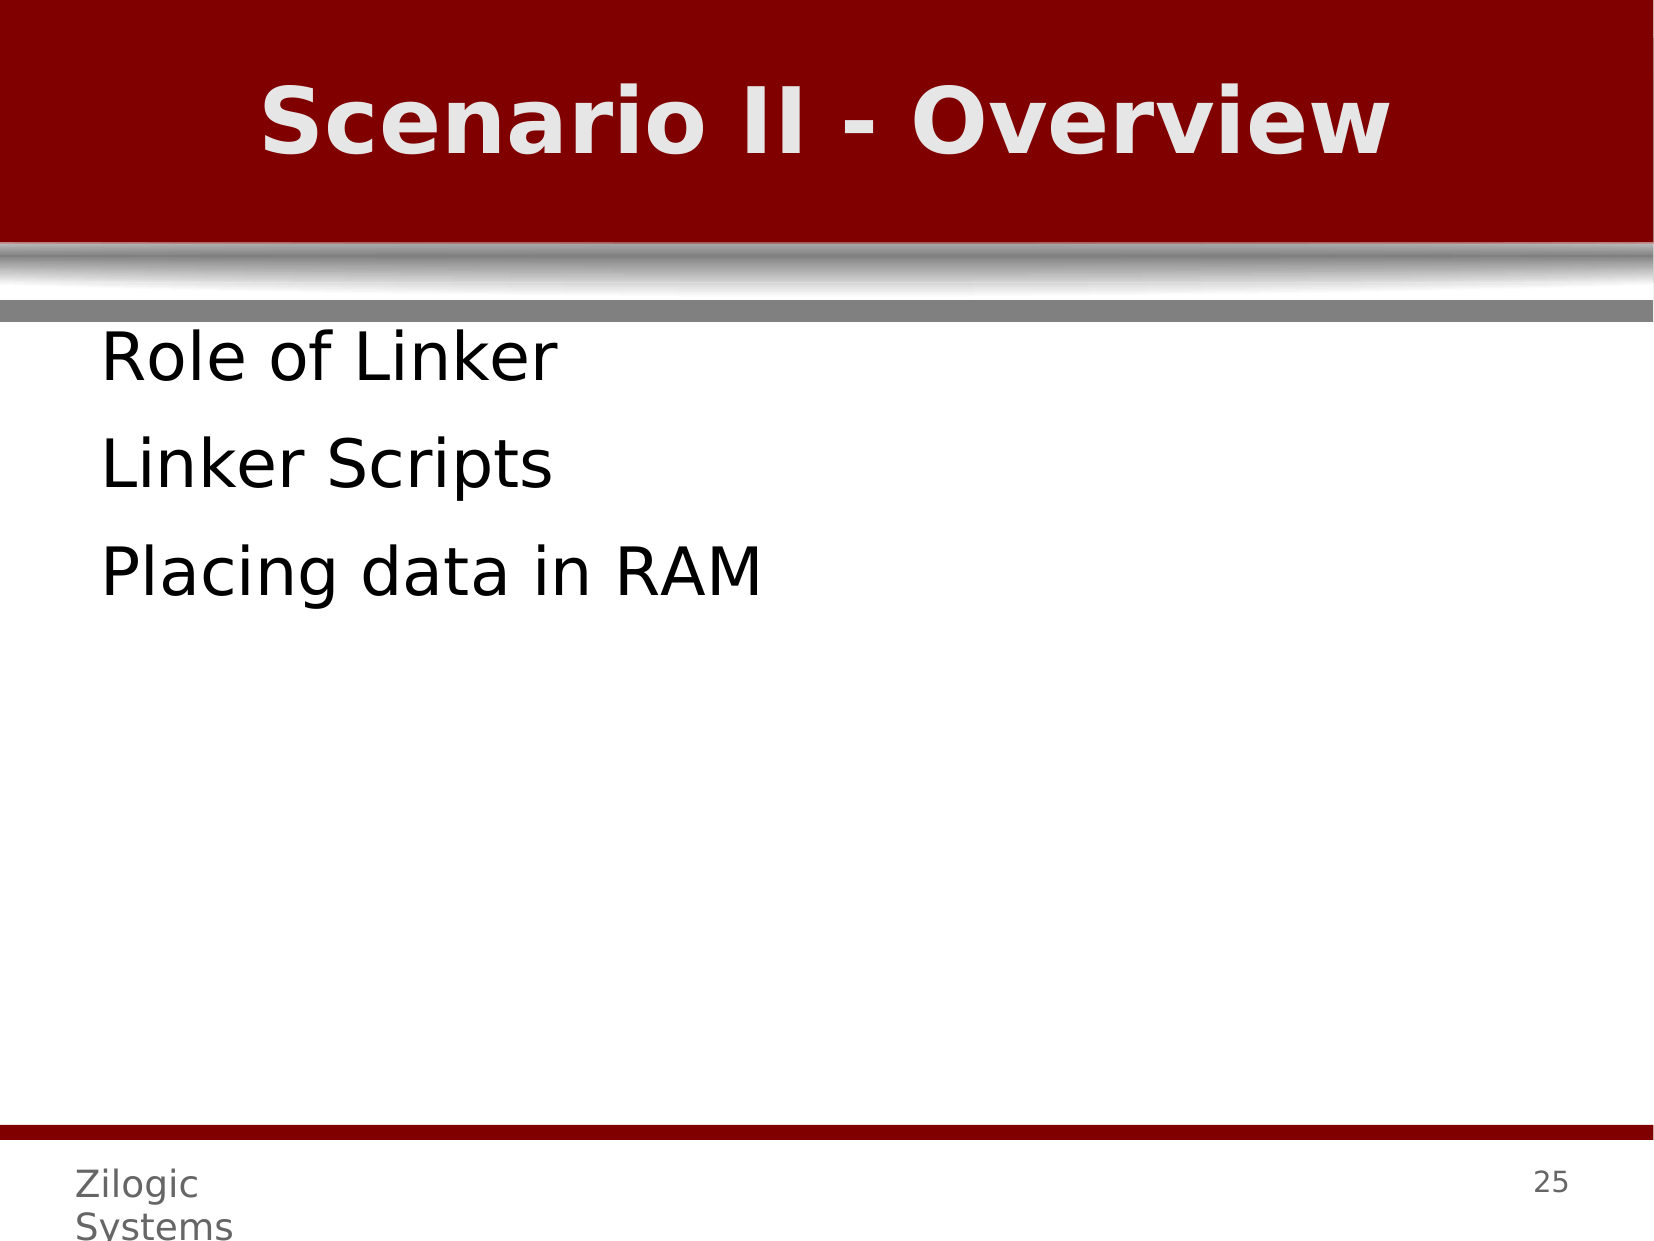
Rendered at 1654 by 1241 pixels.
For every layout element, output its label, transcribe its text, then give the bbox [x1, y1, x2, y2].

list Role of Linker Linker Scripts Placing data in RAM [82, 318, 1571, 1094]
title Scenario II - Overview [82, 18, 1571, 226]
